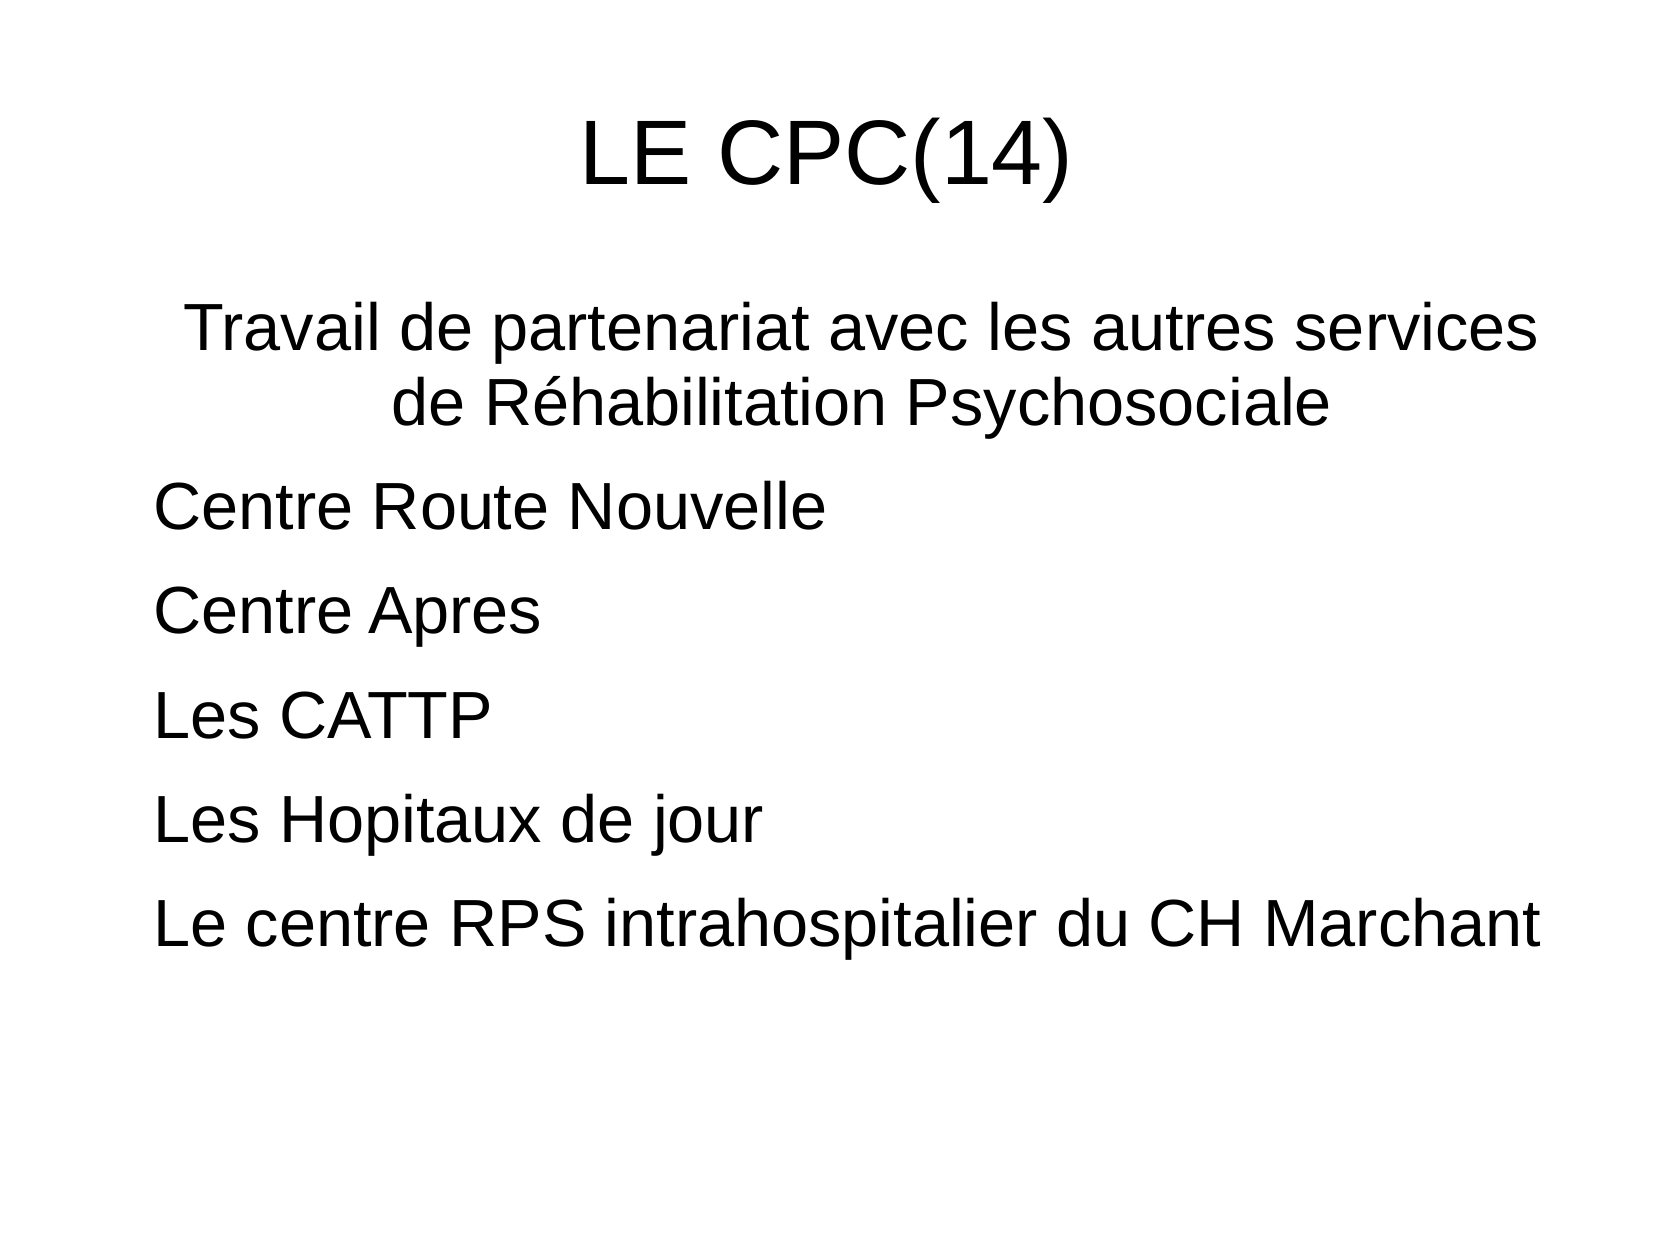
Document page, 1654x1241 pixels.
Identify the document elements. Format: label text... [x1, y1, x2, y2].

title LE CPC(14) [82, 49, 1571, 257]
list Travail de partenariat avec les autres services de Réhabilitation Psychosociale Centre Route Nouvelle Centre Apres Les CATTP Les Hopitaux de jour Le centre RPS intrahospitalier du CH Marchant [82, 290, 1571, 1109]
